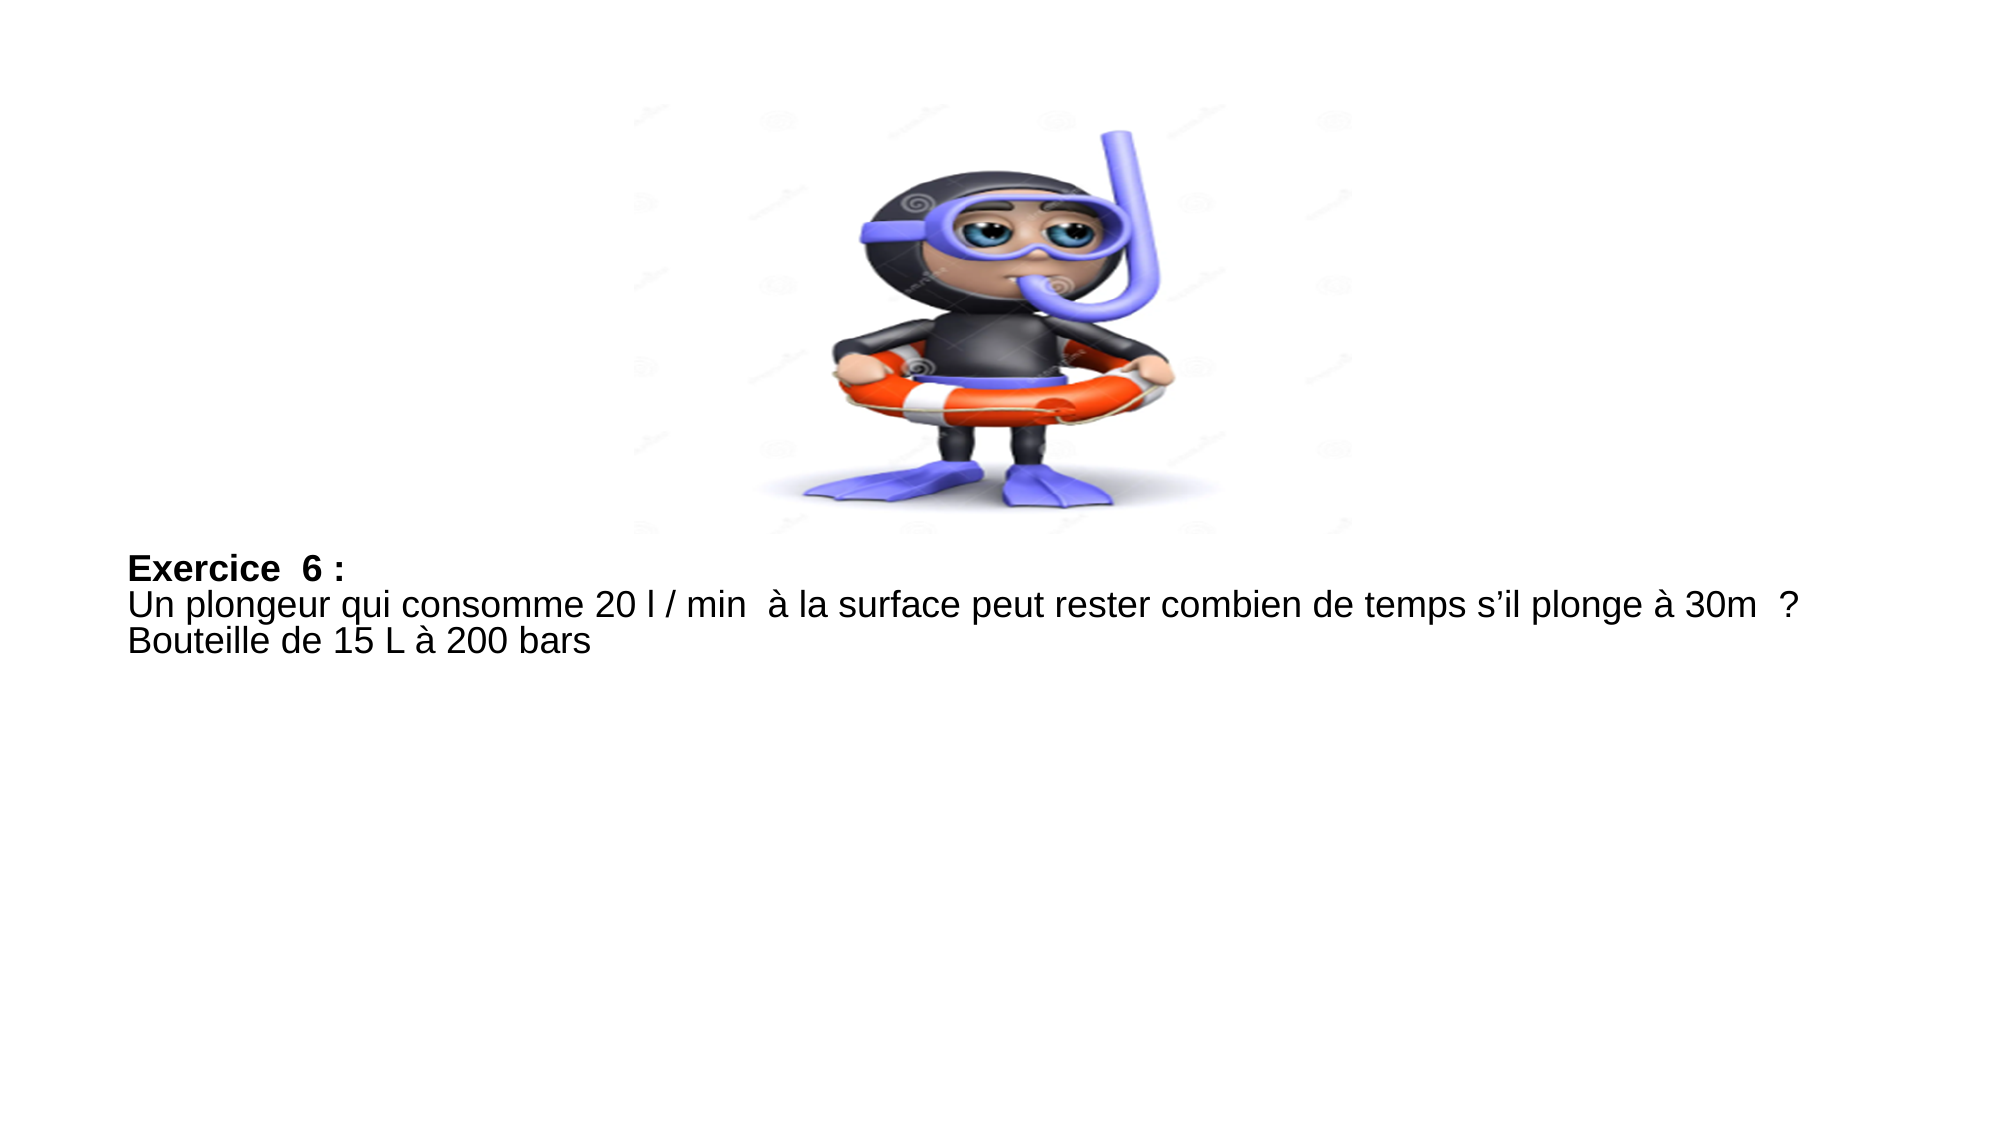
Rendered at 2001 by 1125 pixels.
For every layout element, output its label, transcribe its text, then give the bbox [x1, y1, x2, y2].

picture [634, 104, 1352, 534]
text_box Exercice 6 : Un plongeur qui consomme 20 l / min à la surface peut rester combien de temps s’il plonge à 30m ? Bouteille de 15 L à 200 bars [112, 483, 1952, 736]
